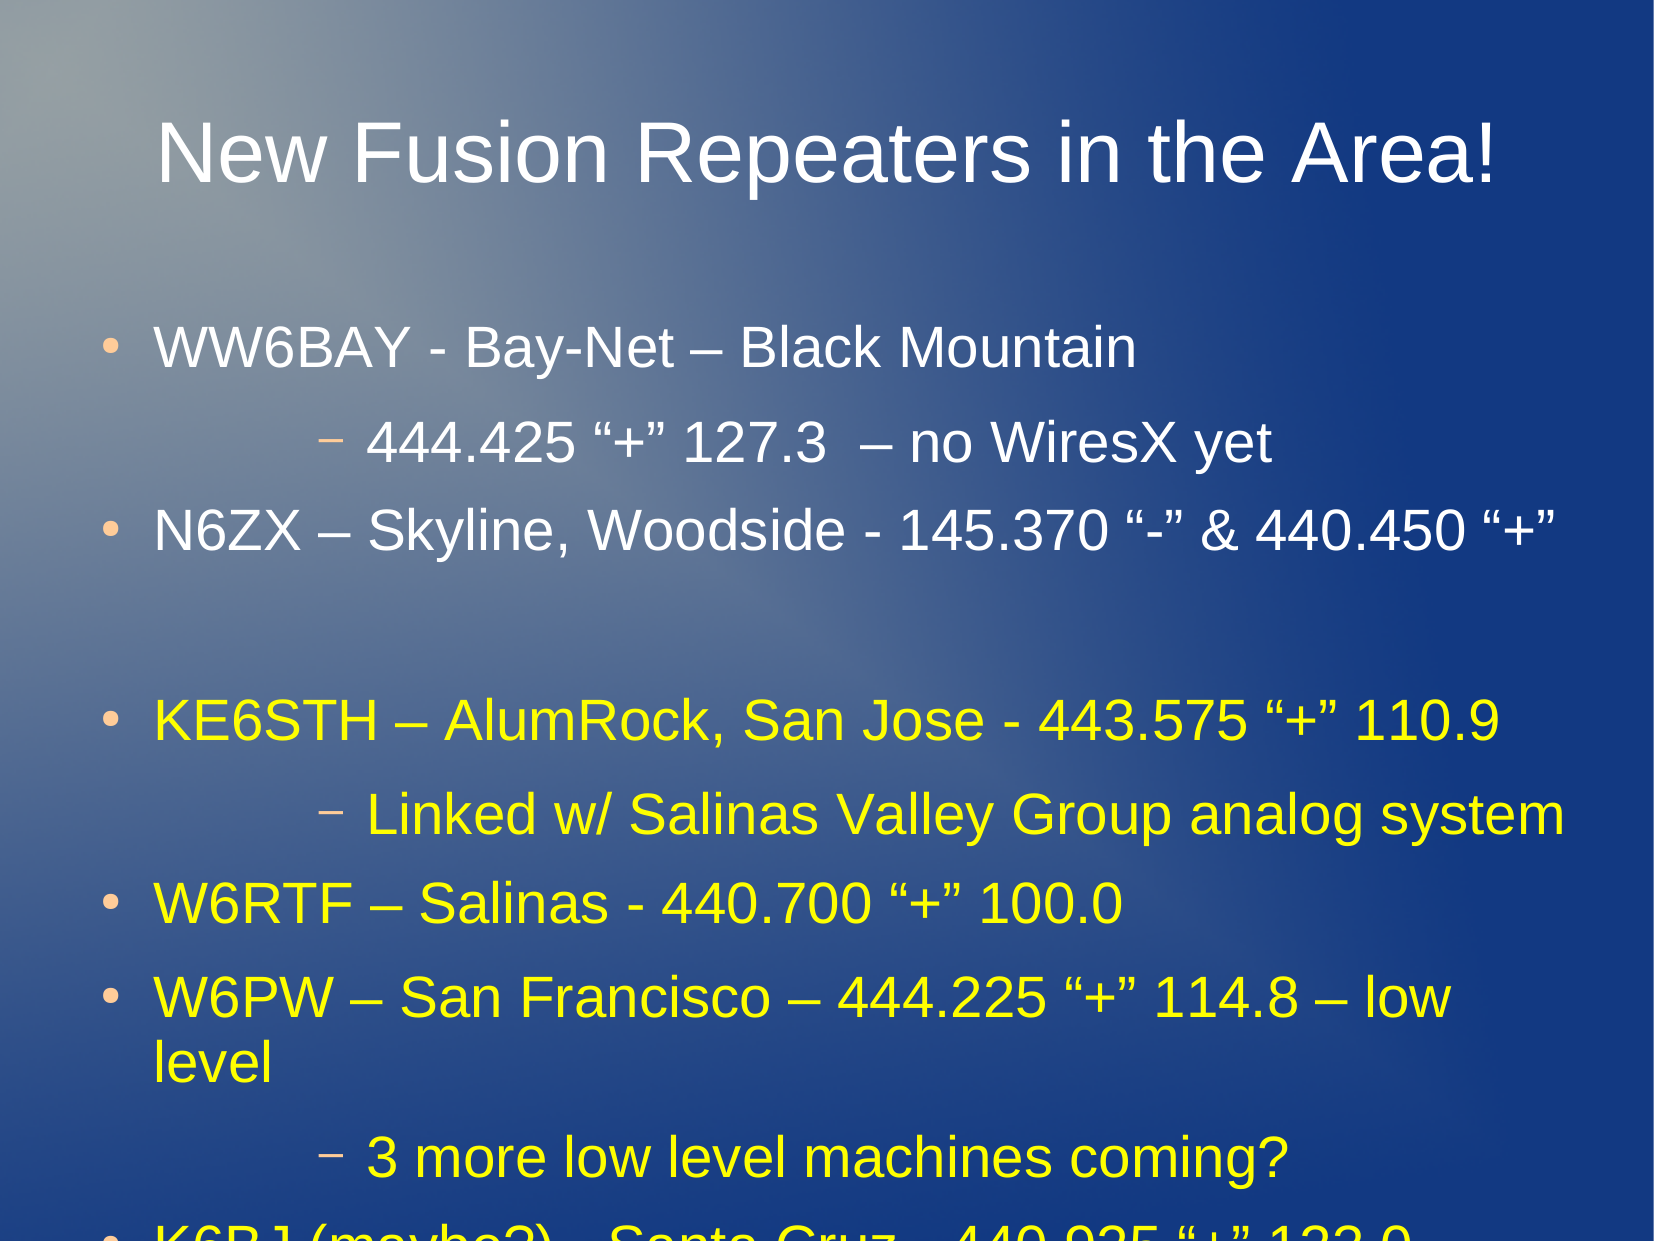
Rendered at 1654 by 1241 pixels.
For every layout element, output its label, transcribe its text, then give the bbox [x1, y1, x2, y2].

list WW6BAY - Bay-Net – Black Mountain 444.425 “+” 127.3 – no WiresX yet N6ZX – Skyline, Woodside - 145.370 “-” & 440.450 “+” KE6STH – AlumRock, San Jose - 443.575 “+” 110.9 Linked w/ Salinas Valley Group analog system W6RTF – Salinas - 440.700 “+” 100.0 W6PW – San Francisco – 444.225 “+” 114.8 – low level 3 more low level machines coming? K6BJ (maybe?) - Santa Cruz - 440.925 “+” 123.0 [82, 315, 1571, 1214]
title New Fusion Repeaters in the Area! [82, 49, 1571, 257]
picture [1023, 1229, 1040, 1241]
picture [0, 0, 1654, 1241]
picture [965, 1233, 970, 1241]
picture [998, 1233, 1003, 1241]
picture [1388, 1229, 1405, 1241]
picture [1072, 1229, 1088, 1241]
picture [234, 1230, 252, 1241]
